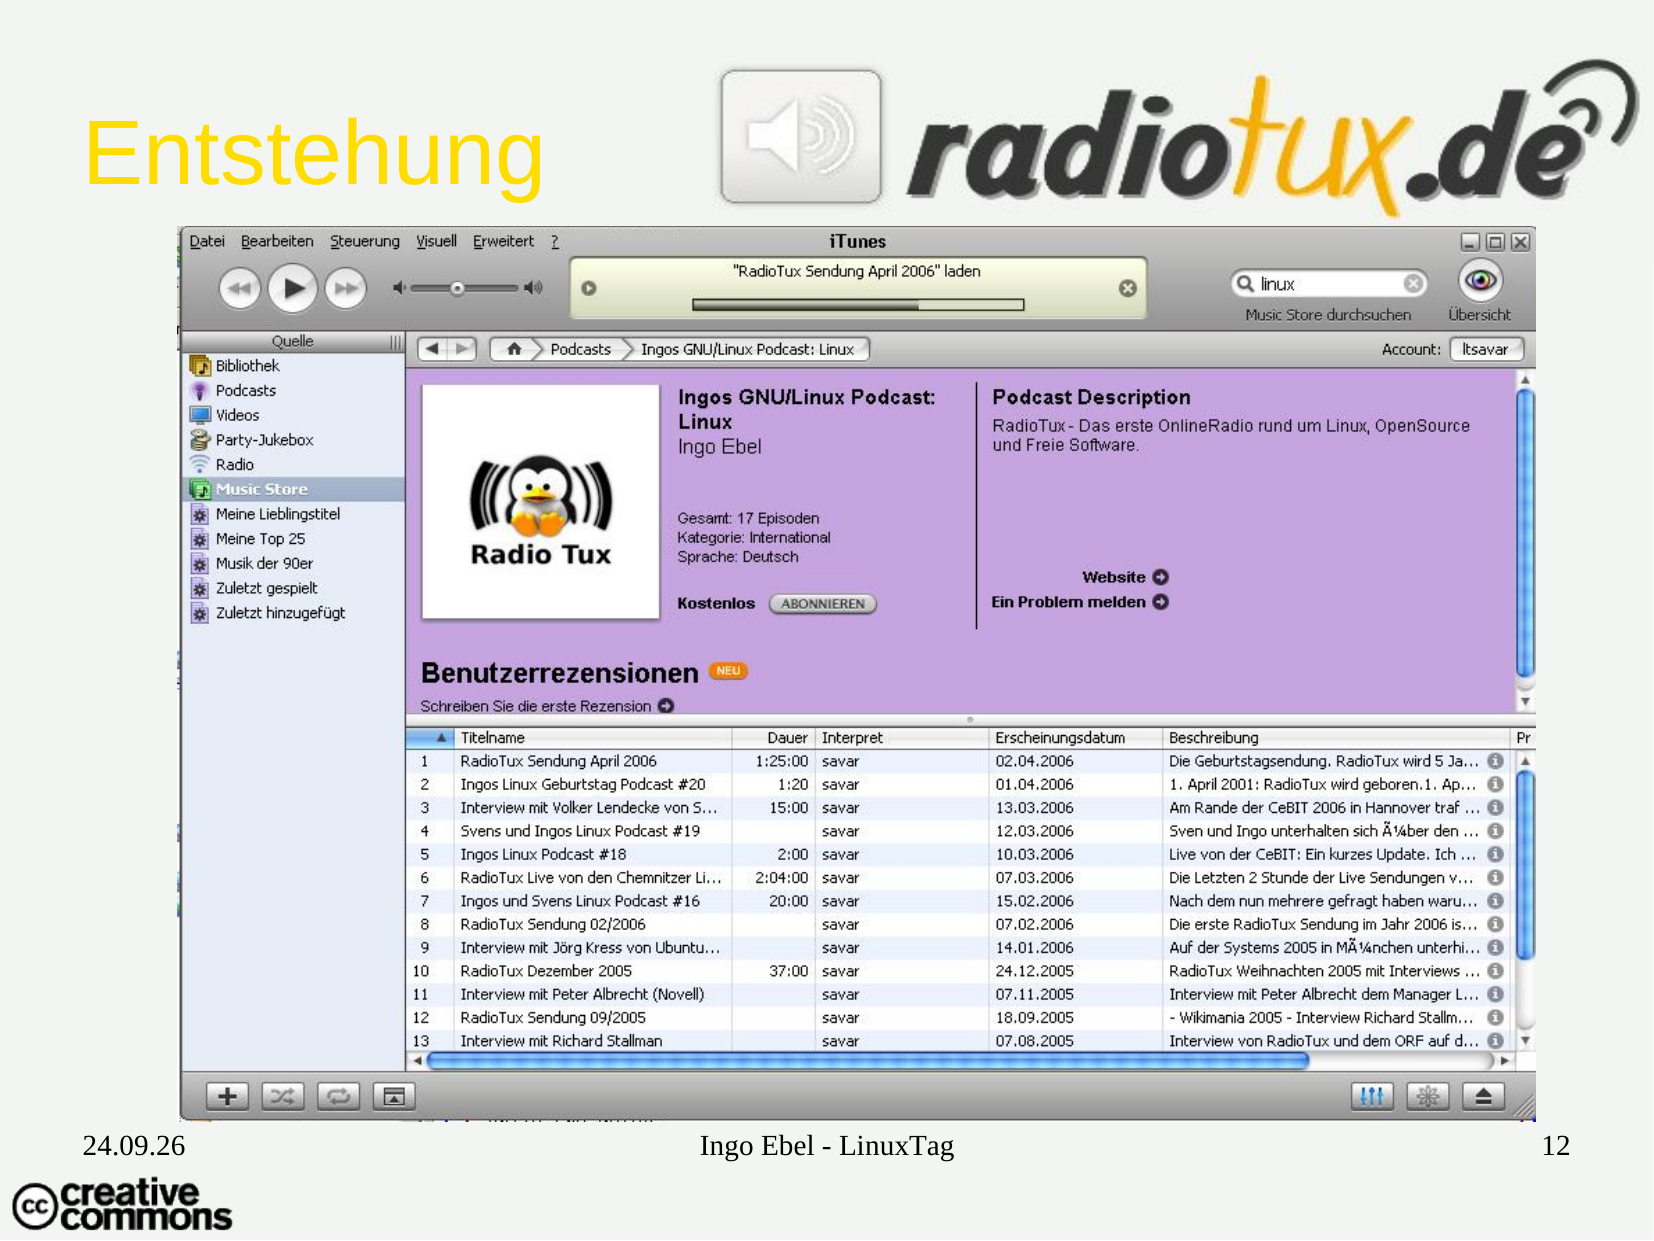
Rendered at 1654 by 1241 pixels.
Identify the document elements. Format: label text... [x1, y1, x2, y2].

title Entstehung [82, 49, 1571, 257]
picture [0, 0, 1654, 1240]
